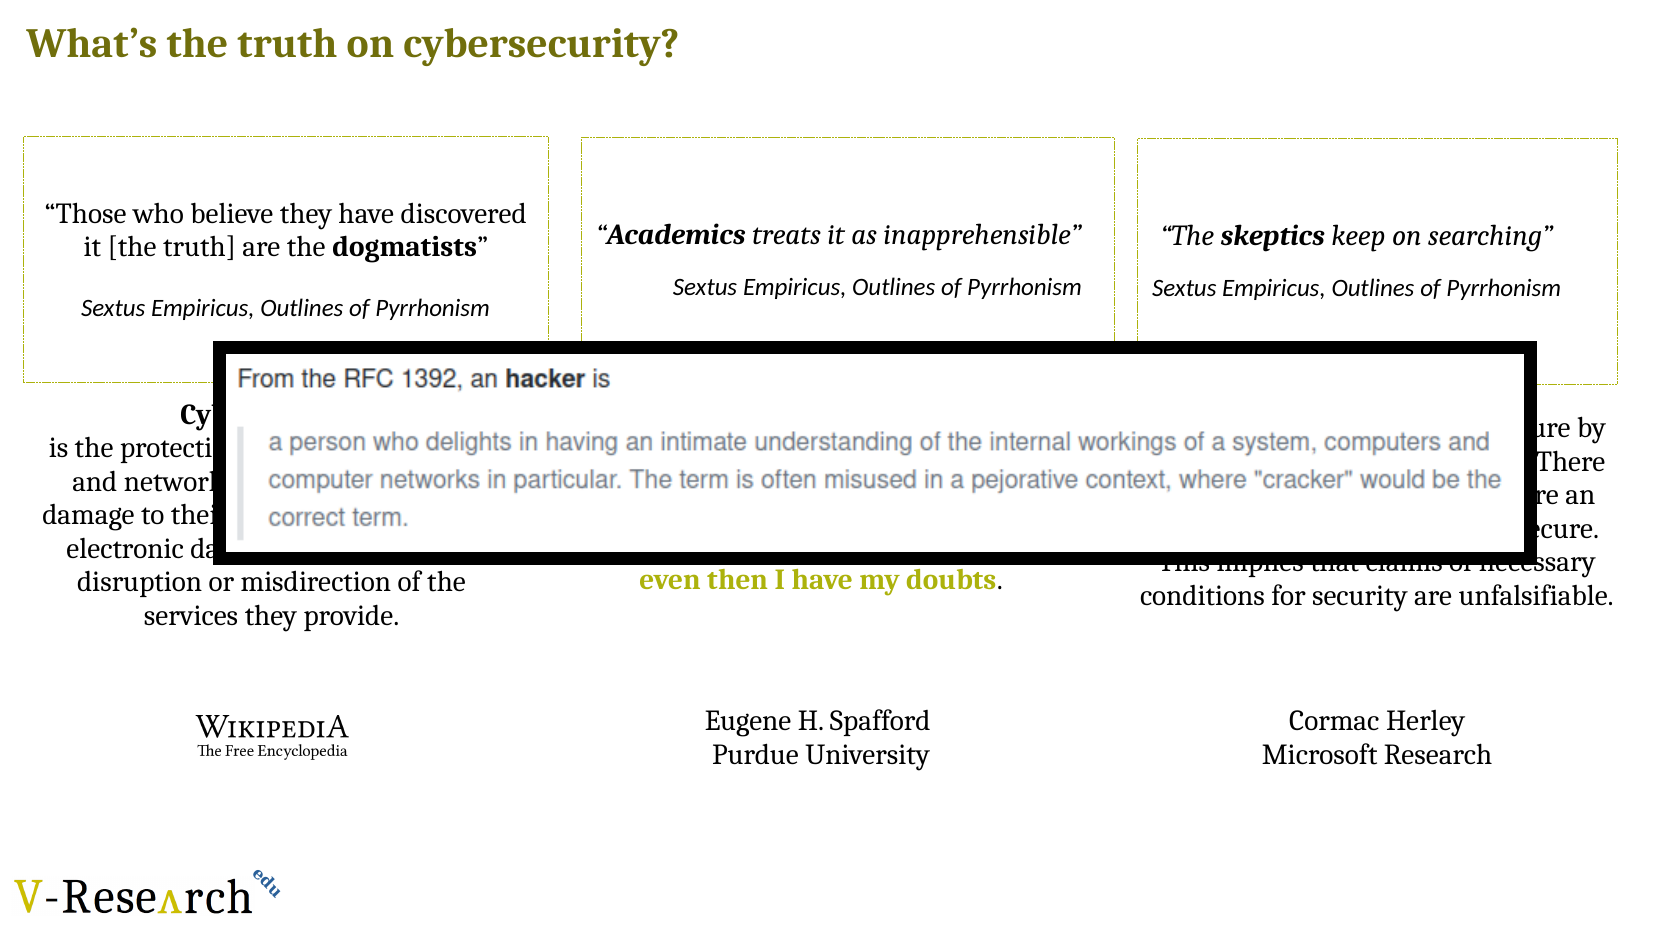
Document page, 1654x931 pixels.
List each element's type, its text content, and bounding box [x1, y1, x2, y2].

picture [11, 876, 255, 916]
text_box […] things can be declared insecure by observation, but not the reverse. There is no test that allows us to declare an arbitrary system or technique secure. This implies that claims of necessary conditions for security are unfalsifiable. [1137, 411, 1618, 652]
picture [185, 715, 359, 761]
text_box Cybersecurity is the protection of computer systems and networks from the theft of or damage to their hardware, software, or electronic data, as well as from the disruption or misdirection of the services they provide. [18, 390, 526, 646]
text_box edu [222, 847, 333, 931]
text_box Eugene H. Spafford Purdue University [681, 696, 961, 780]
text_box Cormac Herley Microsoft Research [1237, 696, 1517, 780]
picture [225, 353, 1525, 553]
text_box “The skeptics keep on searching” Sextus Empiricus, Outlines of Pyrrhonism [1137, 138, 1618, 385]
text_box What’s the truth on cybersecurity? [11, 12, 1193, 77]
text_box “Academics treats it as inapprehensible” Sextus Empiricus, Outlines of Pyrrhonism [581, 137, 1115, 341]
text_box “Those who believe they have discovered it [the truth] are the dogmatists” Sextus Empiricus, Outlines of Pyrrhonism [23, 136, 549, 383]
text_box The only truly secure system is one that is powered off, cast in a block of concrete and sealed in a lead-lined room with armed guards — and even then I have my doubts. [581, 565, 1061, 617]
